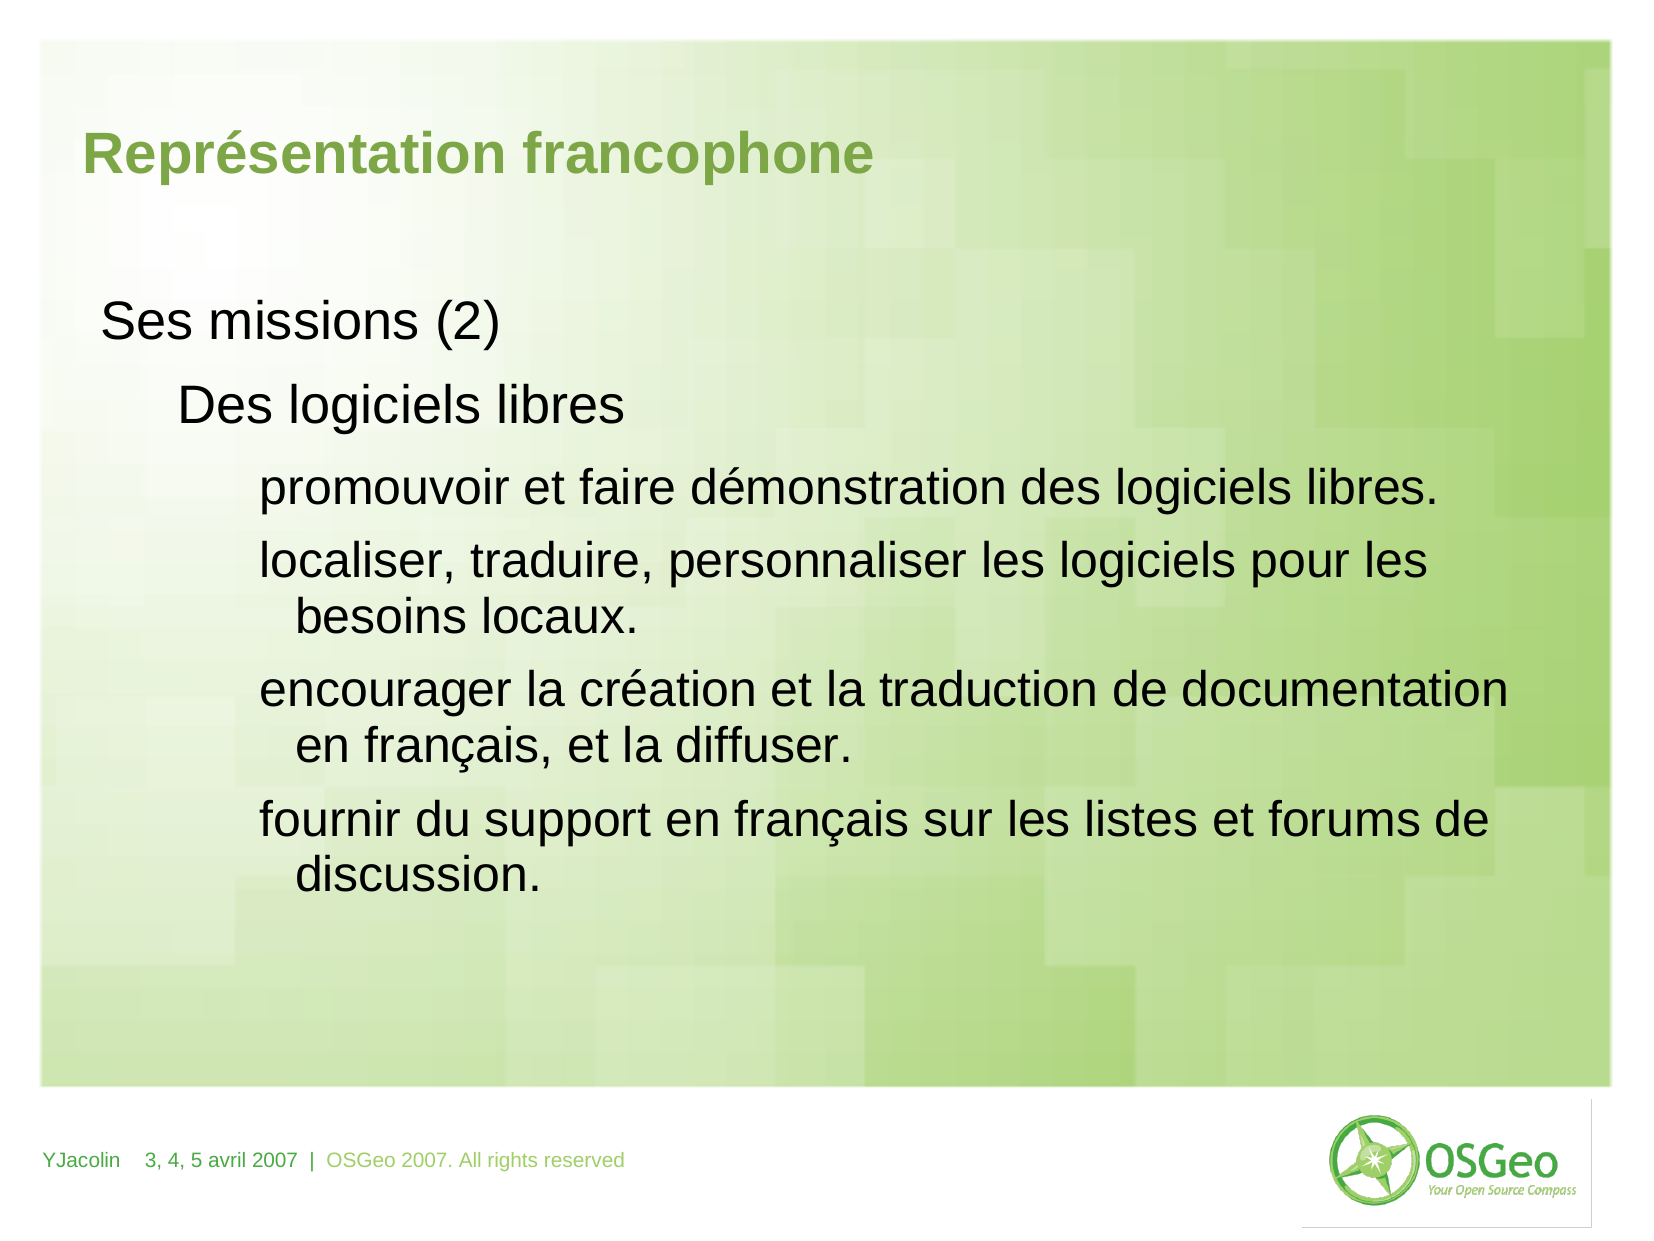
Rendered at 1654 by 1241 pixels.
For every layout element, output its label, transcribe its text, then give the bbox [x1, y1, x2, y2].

picture [0, 1, 1654, 1239]
title Représentation francophone [82, 49, 1571, 257]
list Ses missions (2) Des logiciels libres promouvoir et faire démonstration des logiciels libres. localiser, traduire, personnaliser les logiciels pour les besoins locaux. encourager la création et la traduction de documentation en français, et la diffuser. fournir du support en français sur les listes et forums de discussion. [82, 290, 1571, 1109]
